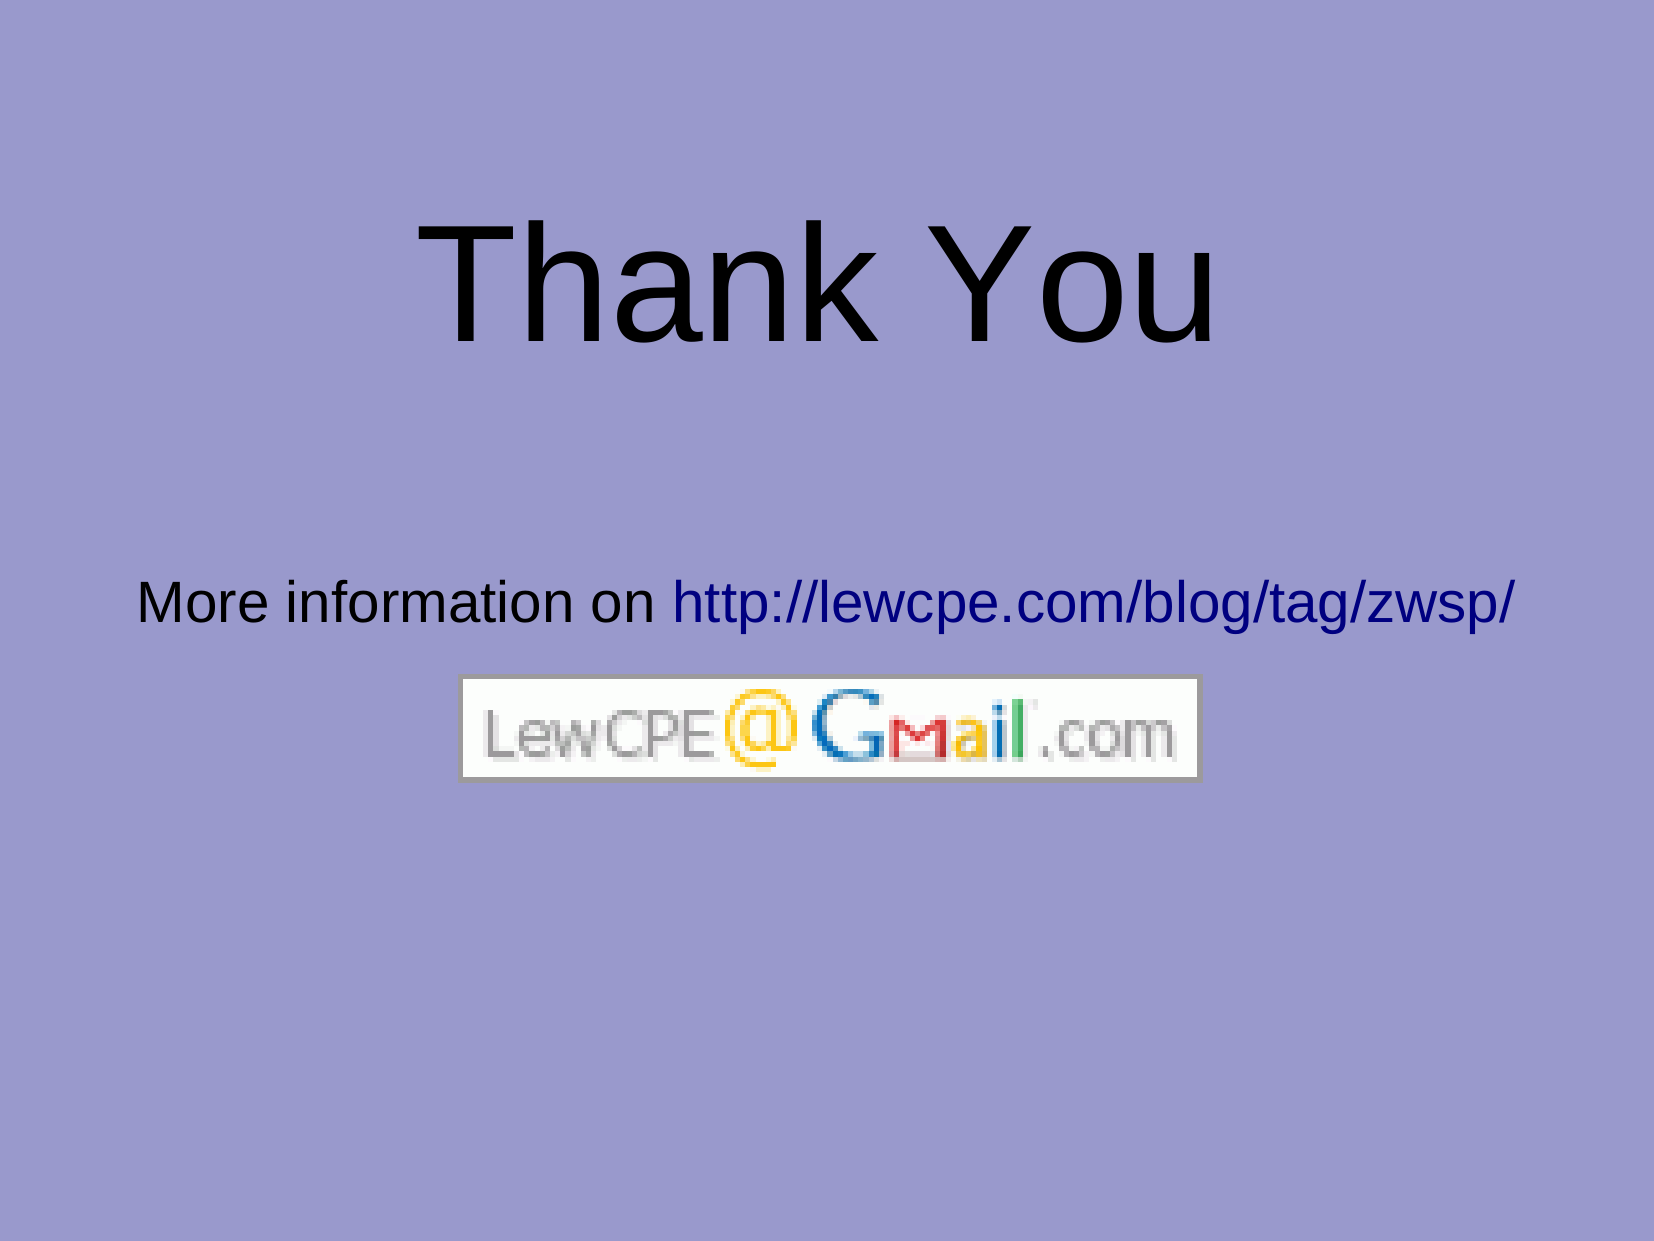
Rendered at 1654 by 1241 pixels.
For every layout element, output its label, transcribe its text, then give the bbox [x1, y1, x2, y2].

title Thank You [75, 187, 1564, 380]
text_box More information on http://lewcpe.com/blog/tag/zwsp/ [0, 562, 1654, 707]
picture [458, 674, 1203, 783]
